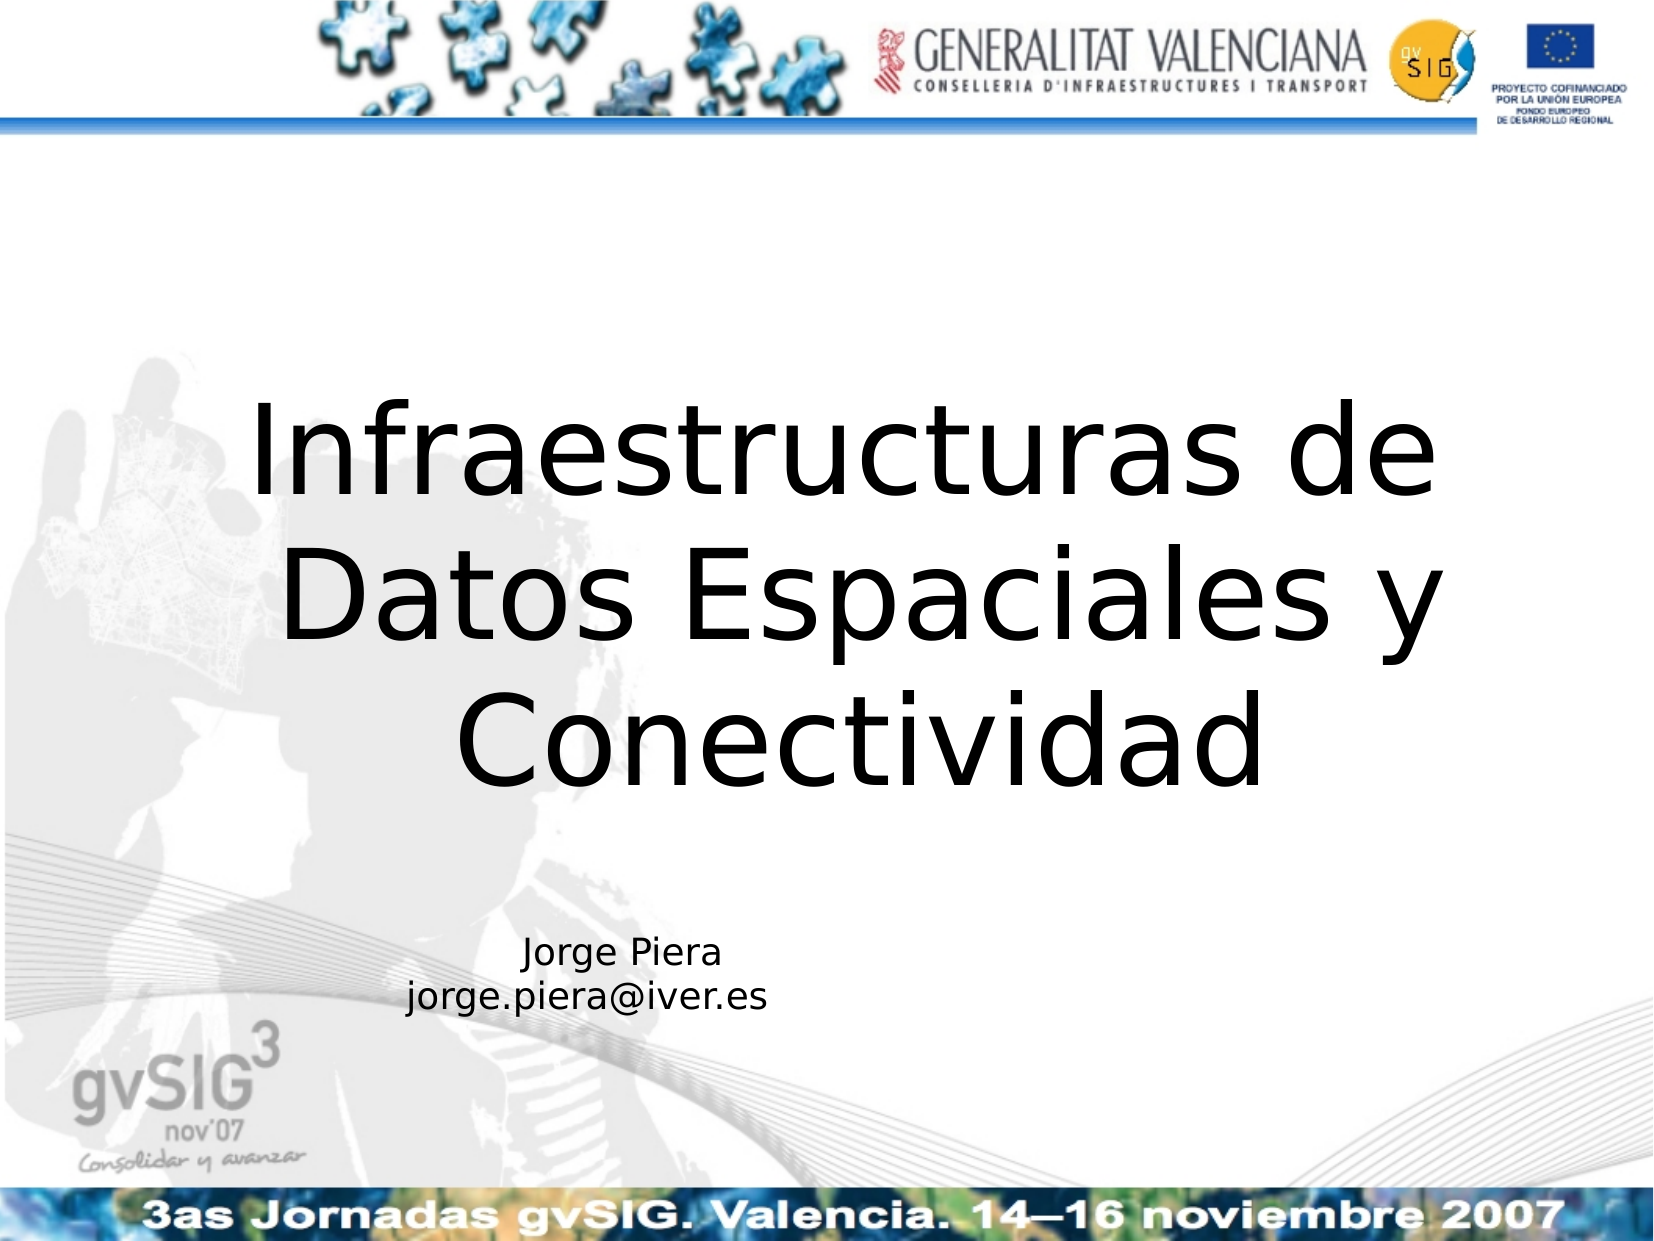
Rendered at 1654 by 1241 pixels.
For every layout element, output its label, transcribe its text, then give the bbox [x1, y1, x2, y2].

picture [0, 0, 1654, 1241]
subtitle Infraestructuras de Datos Espaciales y Conectividad [82, 290, 1571, 938]
text_box Jorge Piera jorge.piera@iver.es [355, 923, 784, 1026]
